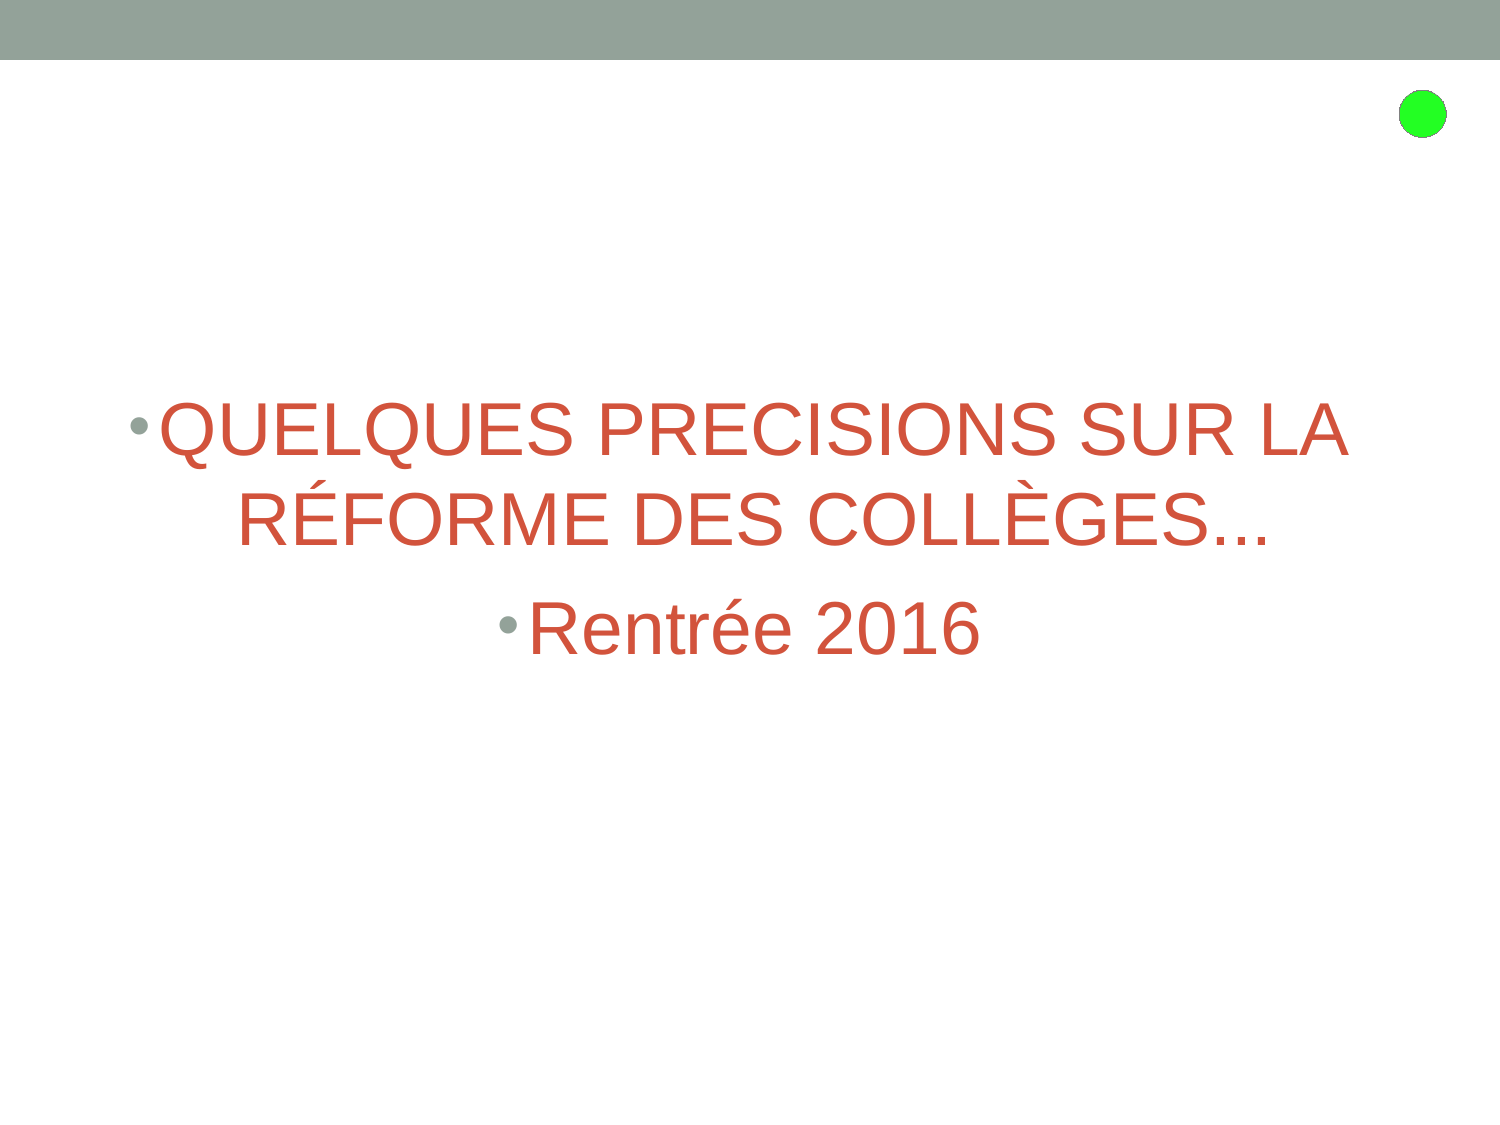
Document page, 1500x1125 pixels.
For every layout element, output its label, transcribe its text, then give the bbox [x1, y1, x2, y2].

list QUELQUES PRECISIONS SUR LA RÉFORME DES COLLÈGES... Rentrée 2016 [64, 373, 1415, 598]
